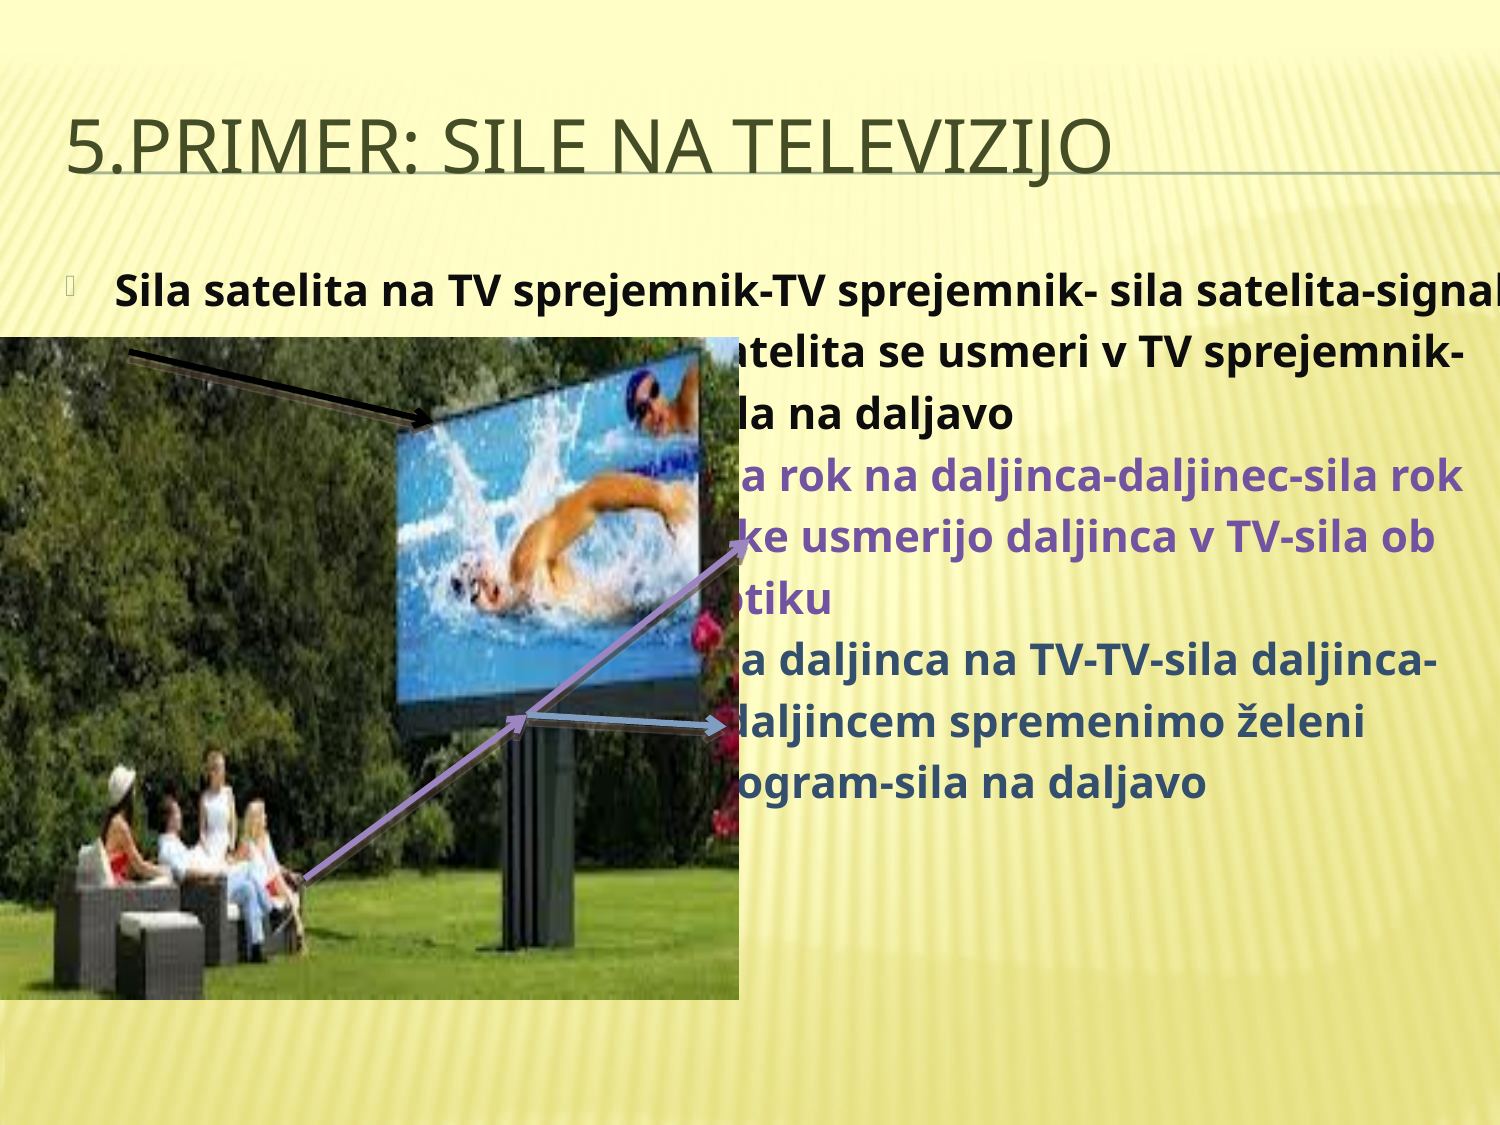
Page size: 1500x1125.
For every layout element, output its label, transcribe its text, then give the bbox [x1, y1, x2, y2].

picture [0, 0, 1500, 1125]
list Sila satelita na TV sprejemnik-TV sprejemnik- sila satelita-signal satelita se usmeri v TV sprejemnik- sila na daljavo Sila rok na daljinca-daljinec-sila rok roke usmerijo daljinca v TV-sila ob dotiku Sila daljinca na TV-TV-sila daljinca- z daljincem spremenimo želeni program-sila na daljavo [50, 254, 1500, 998]
title 5.Primer: sile na televizijo [50, 75, 1475, 213]
